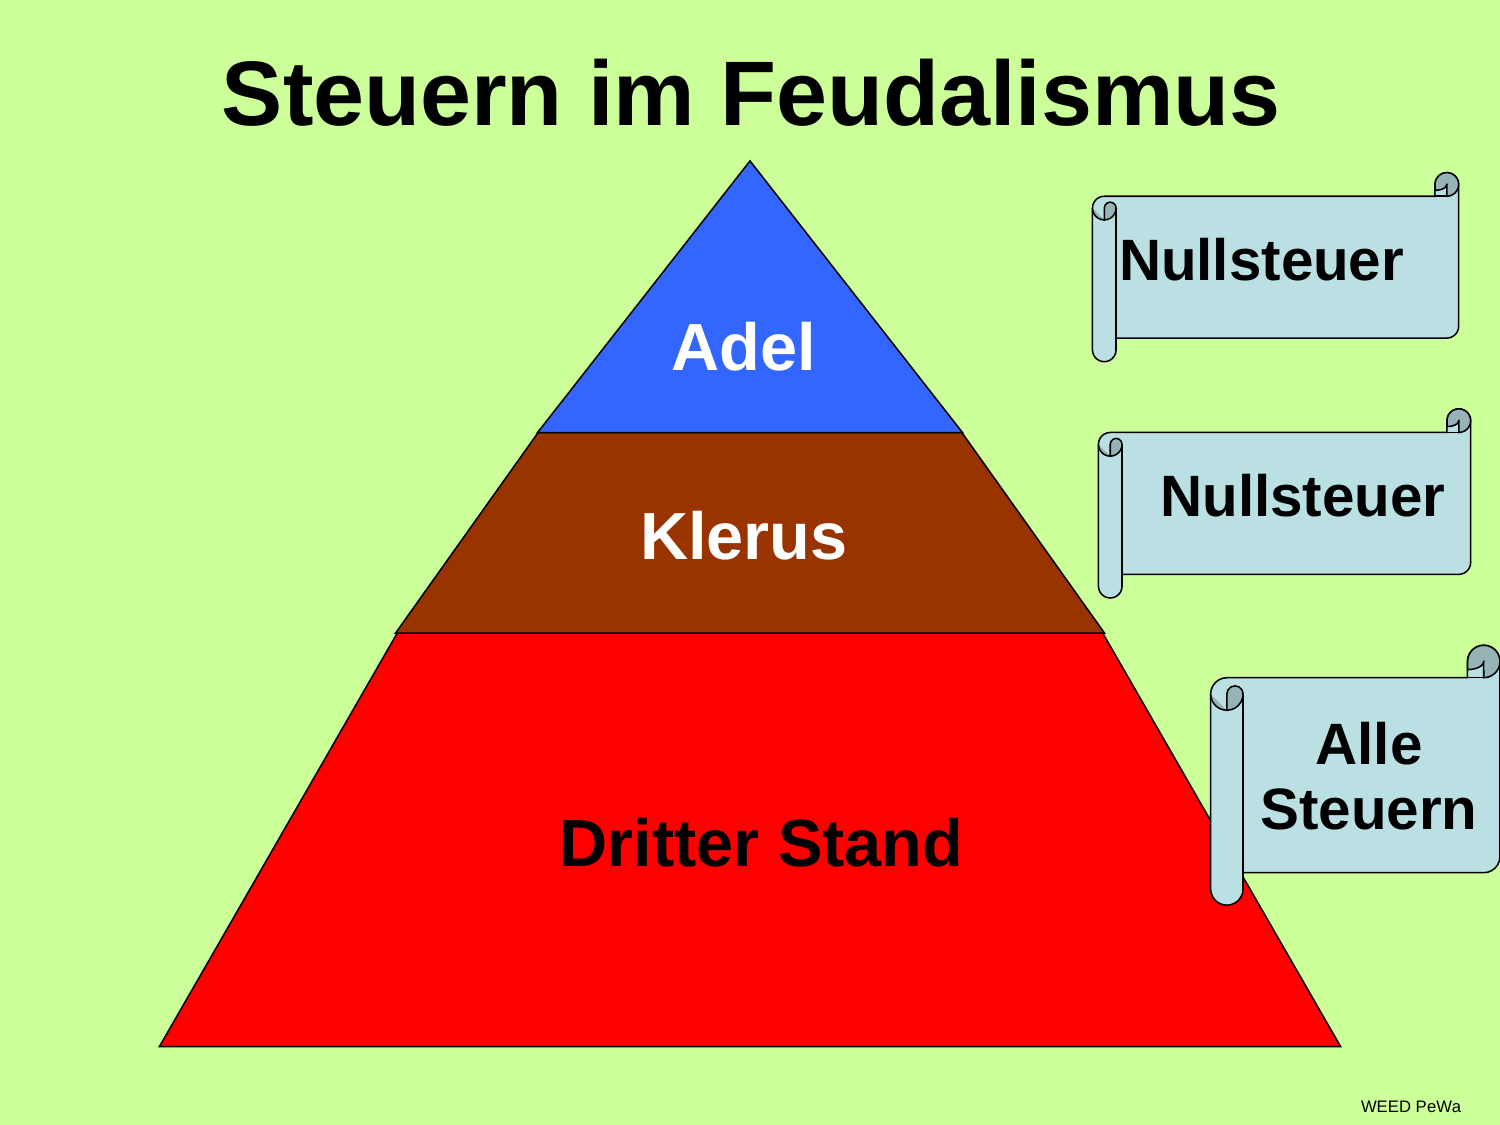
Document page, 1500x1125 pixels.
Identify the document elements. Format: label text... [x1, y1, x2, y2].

text_box [639, 160, 861, 302]
title Steuern im Feudalismus [76, 0, 1427, 188]
text_box Adel [596, 302, 892, 393]
text_box Nullsteuer [1104, 220, 1436, 301]
text_box [1098, 408, 1471, 598]
text_box Alle Steuern [1238, 704, 1500, 850]
text_box WEED PeWa [1346, 1089, 1500, 1125]
text_box [159, 342, 1500, 1047]
text_box Dritter Stand [525, 798, 999, 889]
text_box [1092, 172, 1459, 362]
text_box Klerus [596, 491, 892, 582]
text_box Nullsteuer [1145, 456, 1477, 537]
